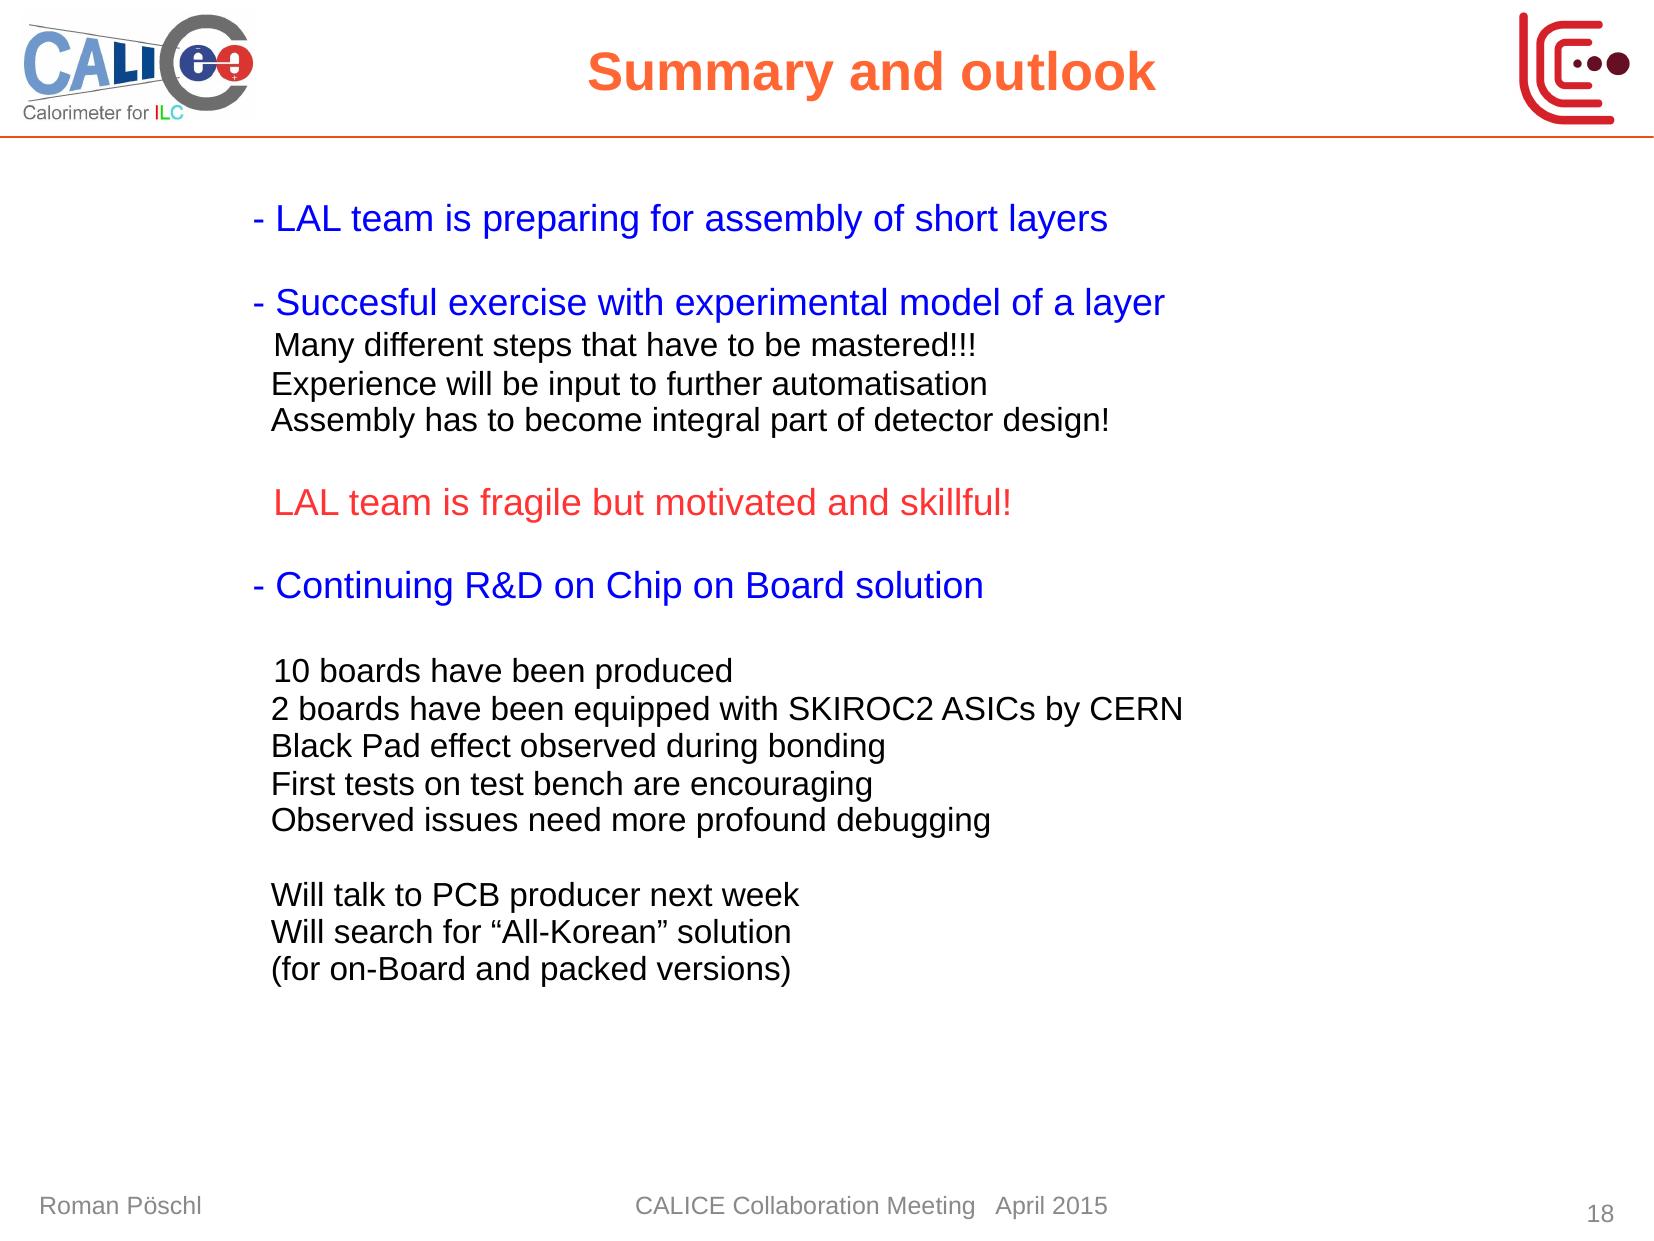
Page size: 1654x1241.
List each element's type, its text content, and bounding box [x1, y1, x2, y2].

picture [20, 10, 255, 122]
picture [1508, 2, 1641, 135]
text_box - LAL team is preparing for assembly of short layers - Succesful exercise with experimental model of a layer Many different steps that have to be mastered!!! Experience will be input to further automatisation Assembly has to become integral part of detector design! LAL team is fragile but motivated and skillful! - Continuing R&D on Chip on Board solution 10 boards have been produced 2 boards have been equipped with SKIROC2 ASICs by CERN Black Pad effect observed during bonding First tests on test bench are encouraging Observed issues need more profound debugging Will talk to PCB producer next week Will search for “All-Korean” solution (for on-Board and packed versions) [237, 189, 1561, 997]
title Summary and outlook [128, 29, 1617, 113]
